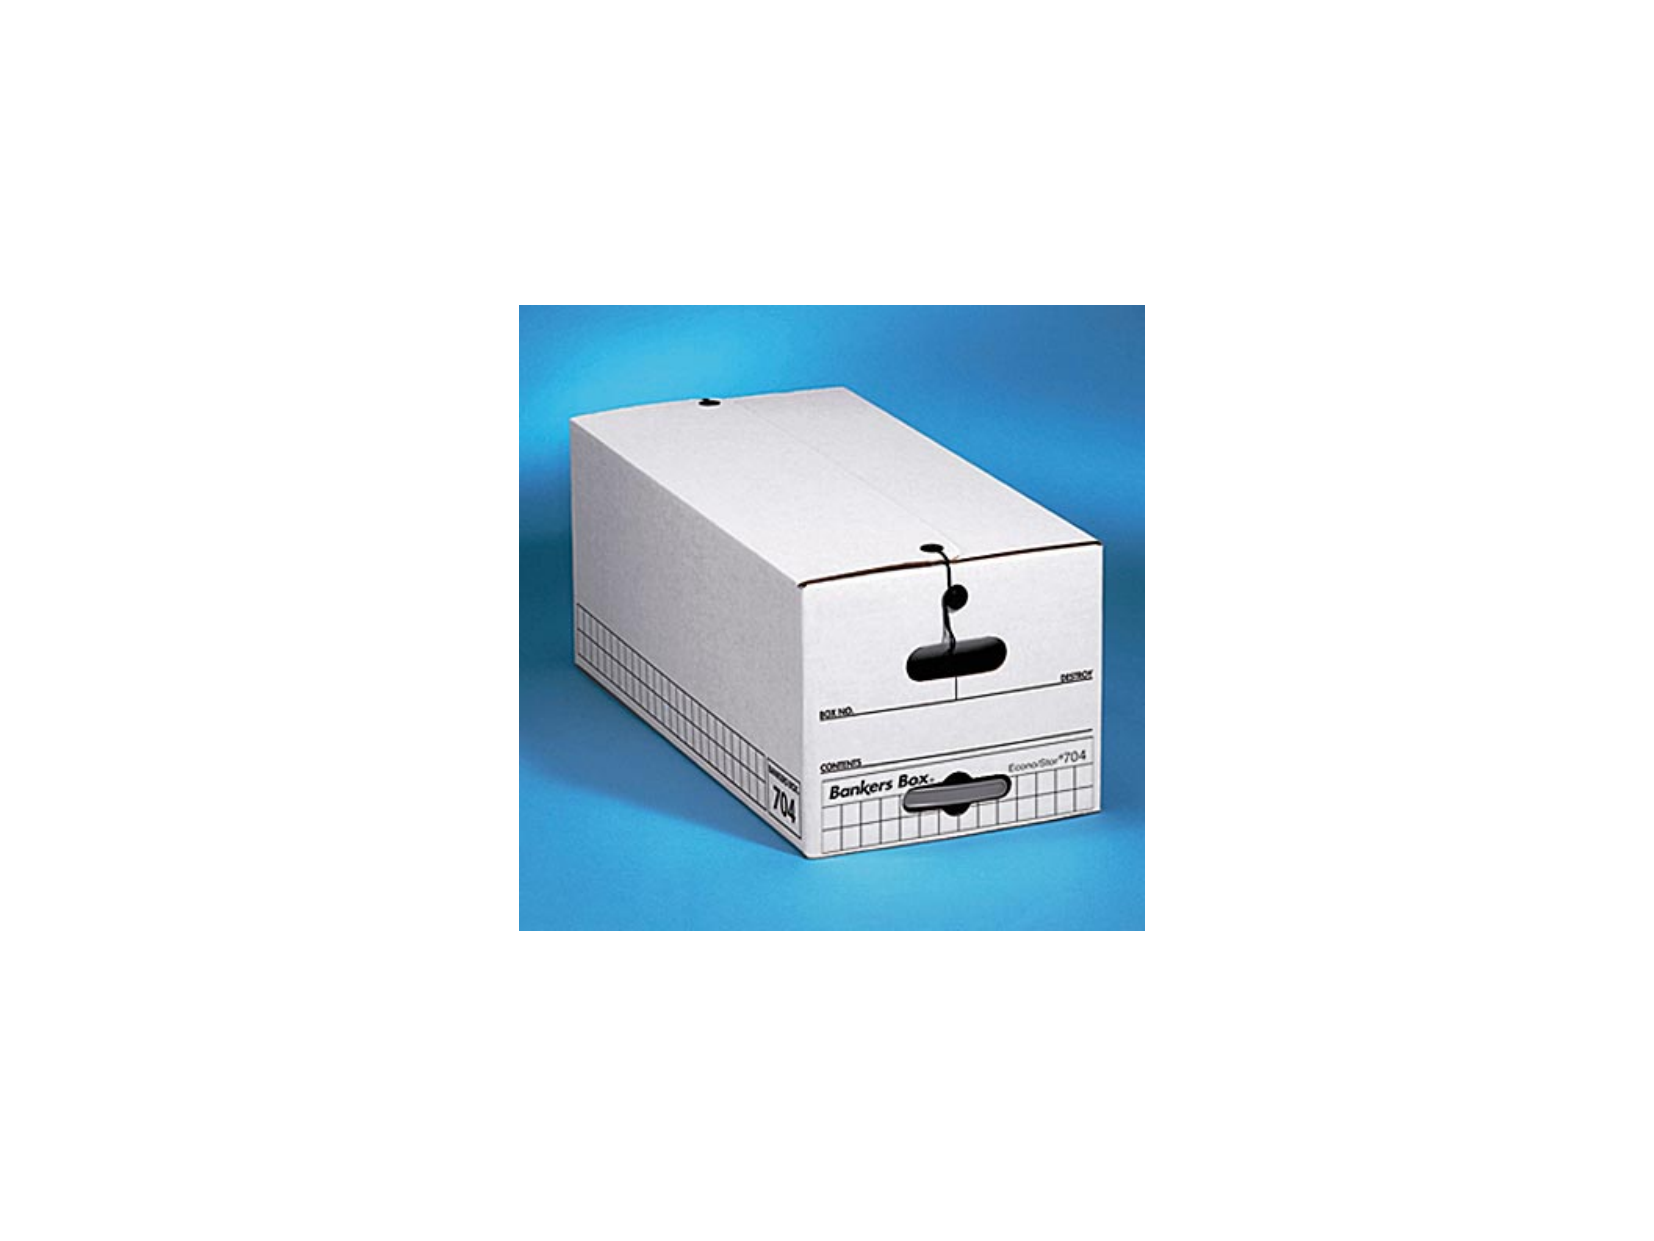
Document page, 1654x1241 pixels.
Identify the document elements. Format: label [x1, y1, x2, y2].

picture [519, 305, 1145, 931]
